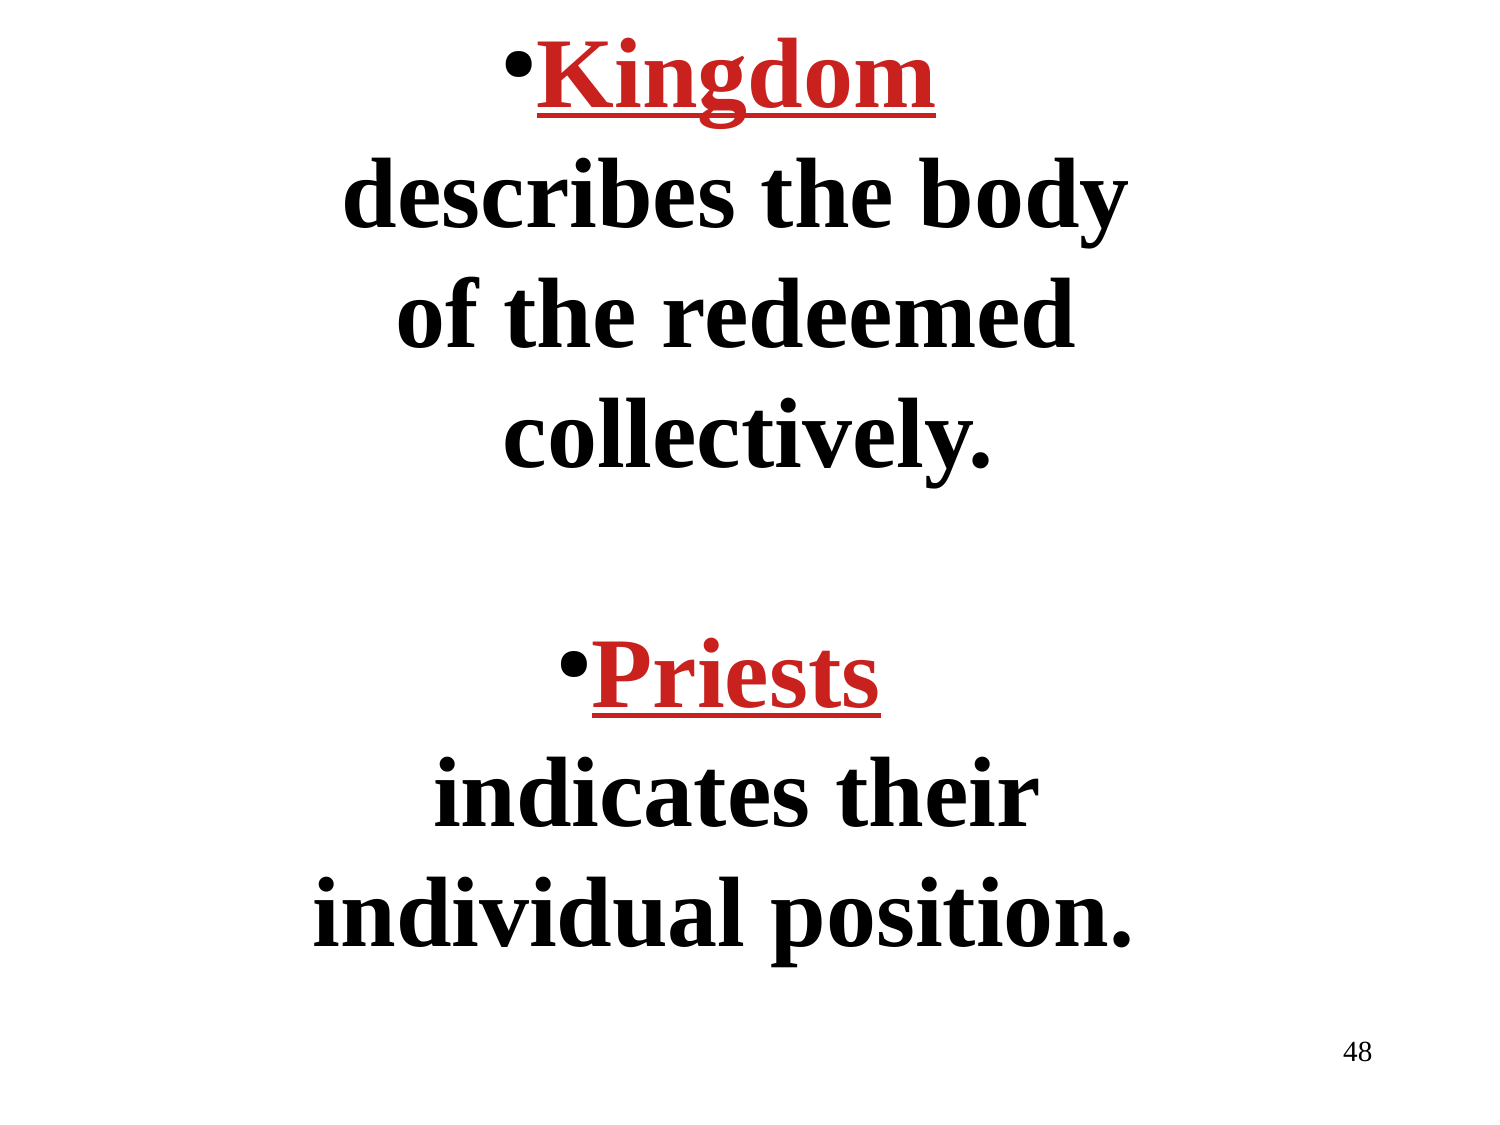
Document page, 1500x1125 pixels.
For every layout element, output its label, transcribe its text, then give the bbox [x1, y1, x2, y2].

text_box <number> [1074, 1025, 1388, 1100]
text_box Kingdom describes the body of the redeemed collectively. Priests indicates their individual position. [0, 0, 1463, 975]
